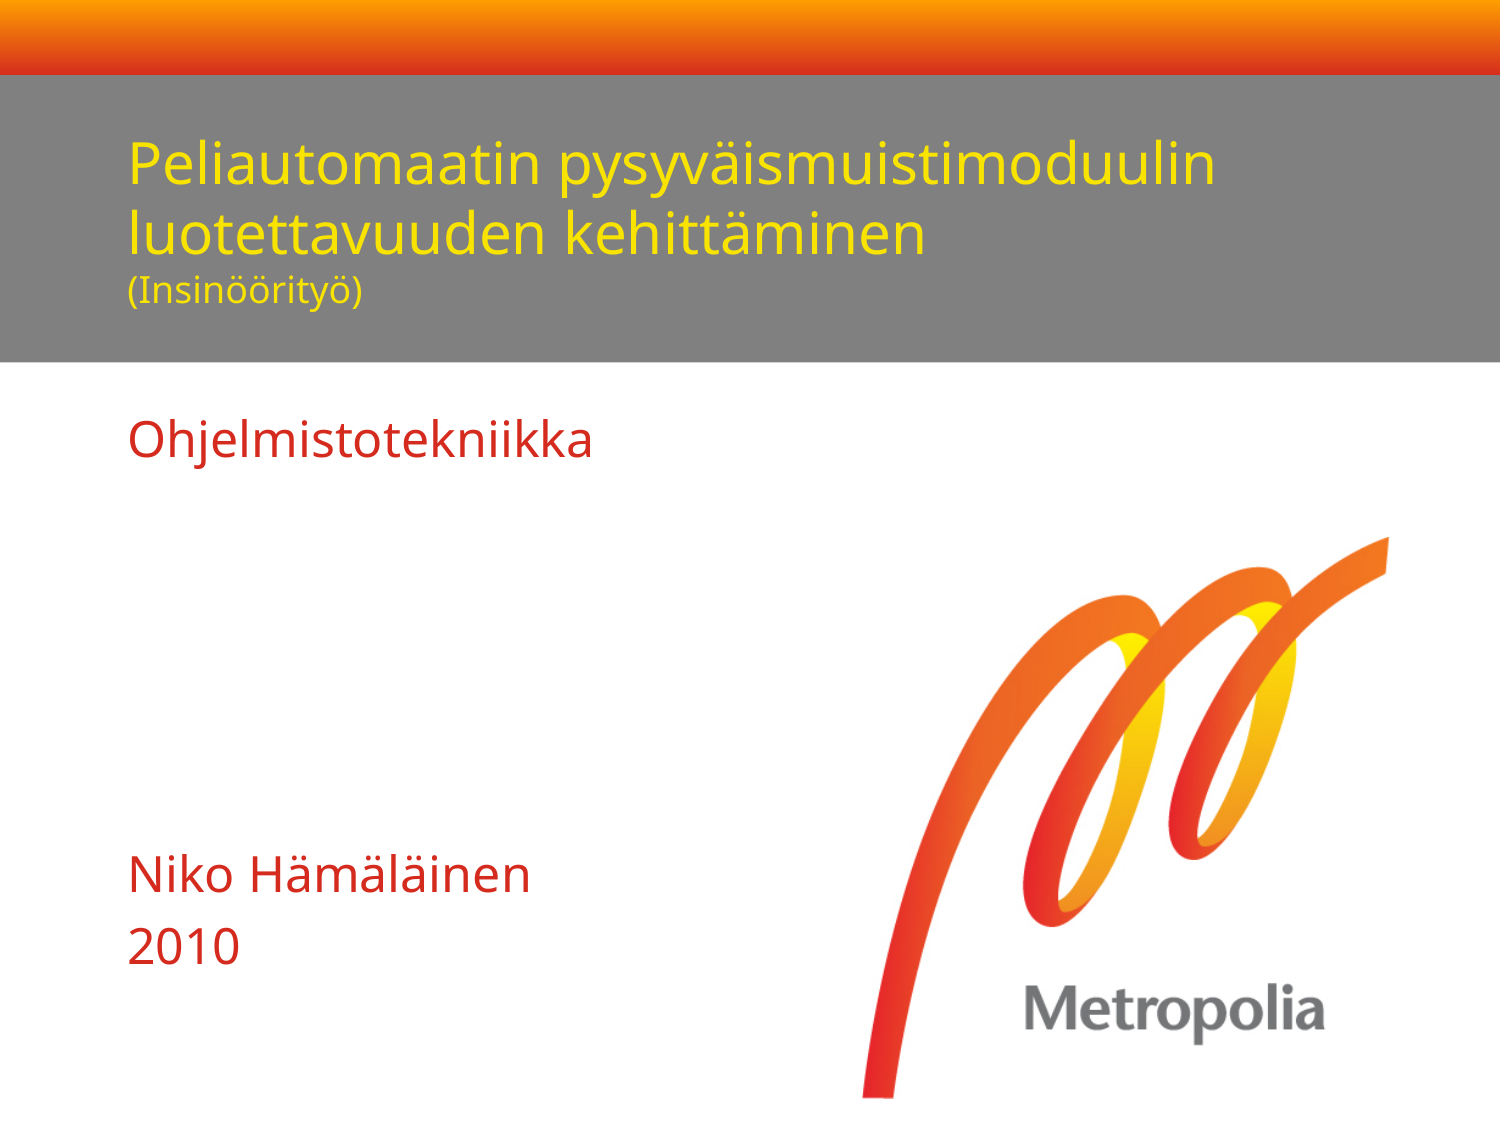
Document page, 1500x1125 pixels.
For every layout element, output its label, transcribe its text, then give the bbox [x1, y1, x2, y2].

title Peliautomaatin pysyväismuistimoduulin luotettavuuden kehittäminen (Insinöörityö) [112, 118, 1388, 319]
subtitle Ohjelmistotekniikka Niko Hämäläinen 2010 [112, 399, 1163, 983]
picture [862, 537, 1390, 1099]
